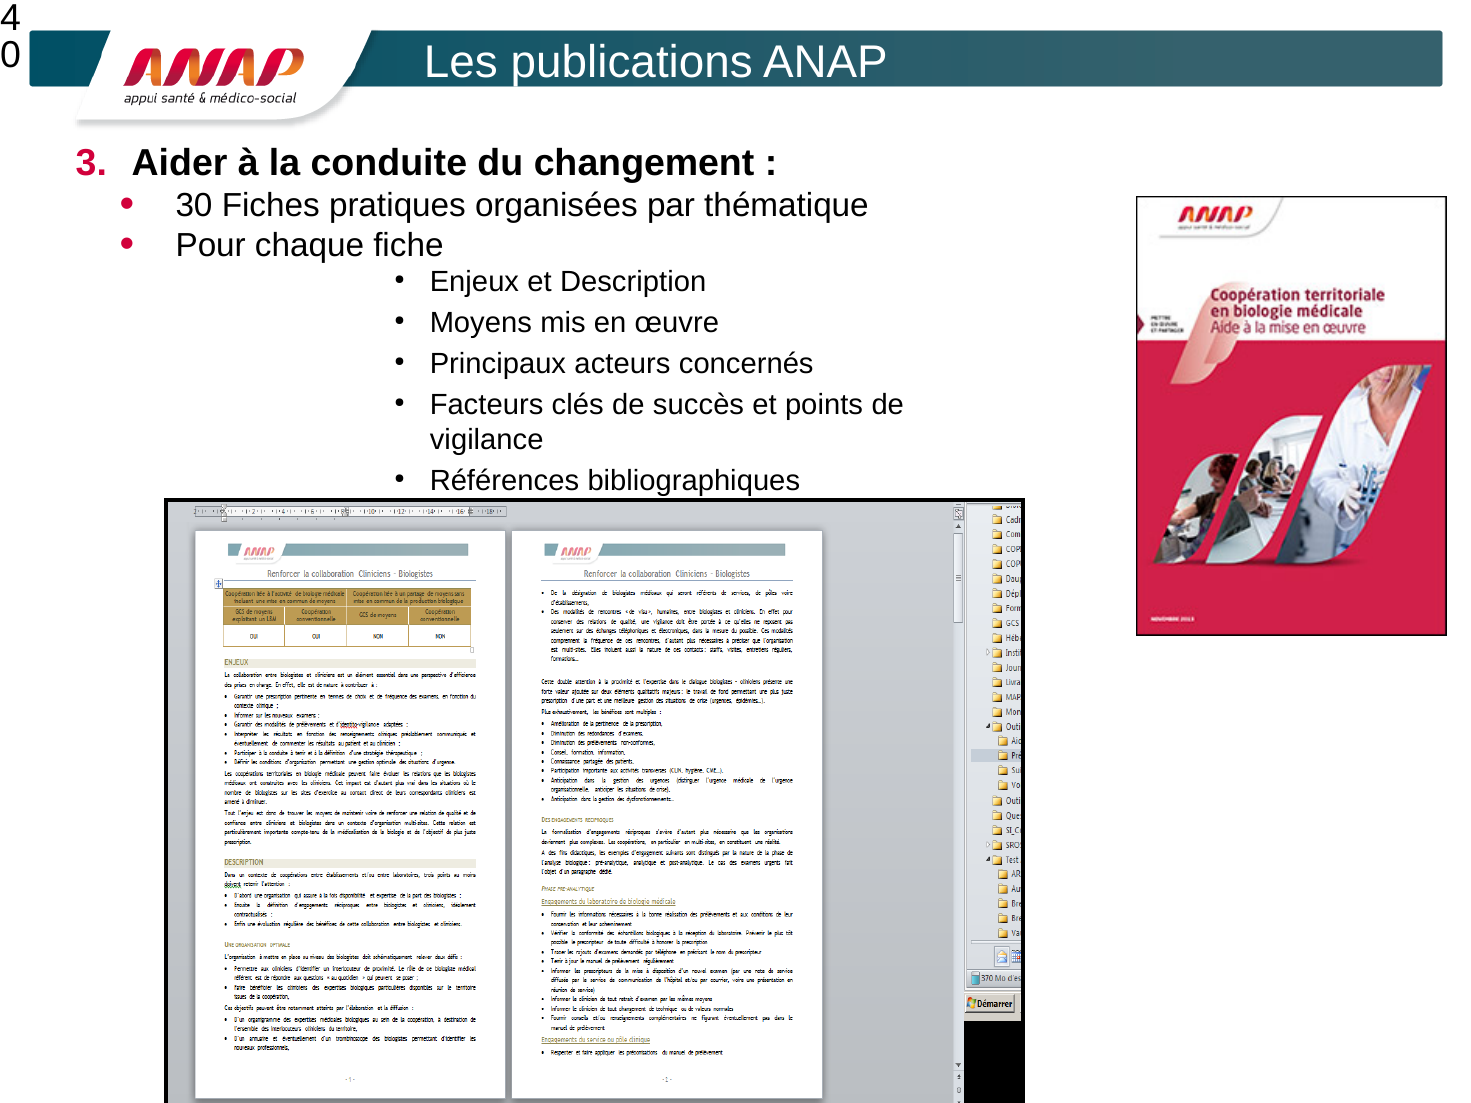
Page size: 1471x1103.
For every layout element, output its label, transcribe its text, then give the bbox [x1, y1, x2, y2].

title Les publications ANAP [372, 31, 1442, 216]
picture [168, 501, 1022, 1103]
list Aider à la conduite du changement : 30 Fiches pratiques organisées par thématique Pour chaque fiche Enjeux et Description Moyens mis en œuvre Principaux acteurs concernés Facteurs clés de succès et points de vigilance Références bibliographiques Fiches et outils associés [75, 137, 948, 918]
picture [1136, 196, 1447, 636]
picture [0, 0, 1471, 155]
